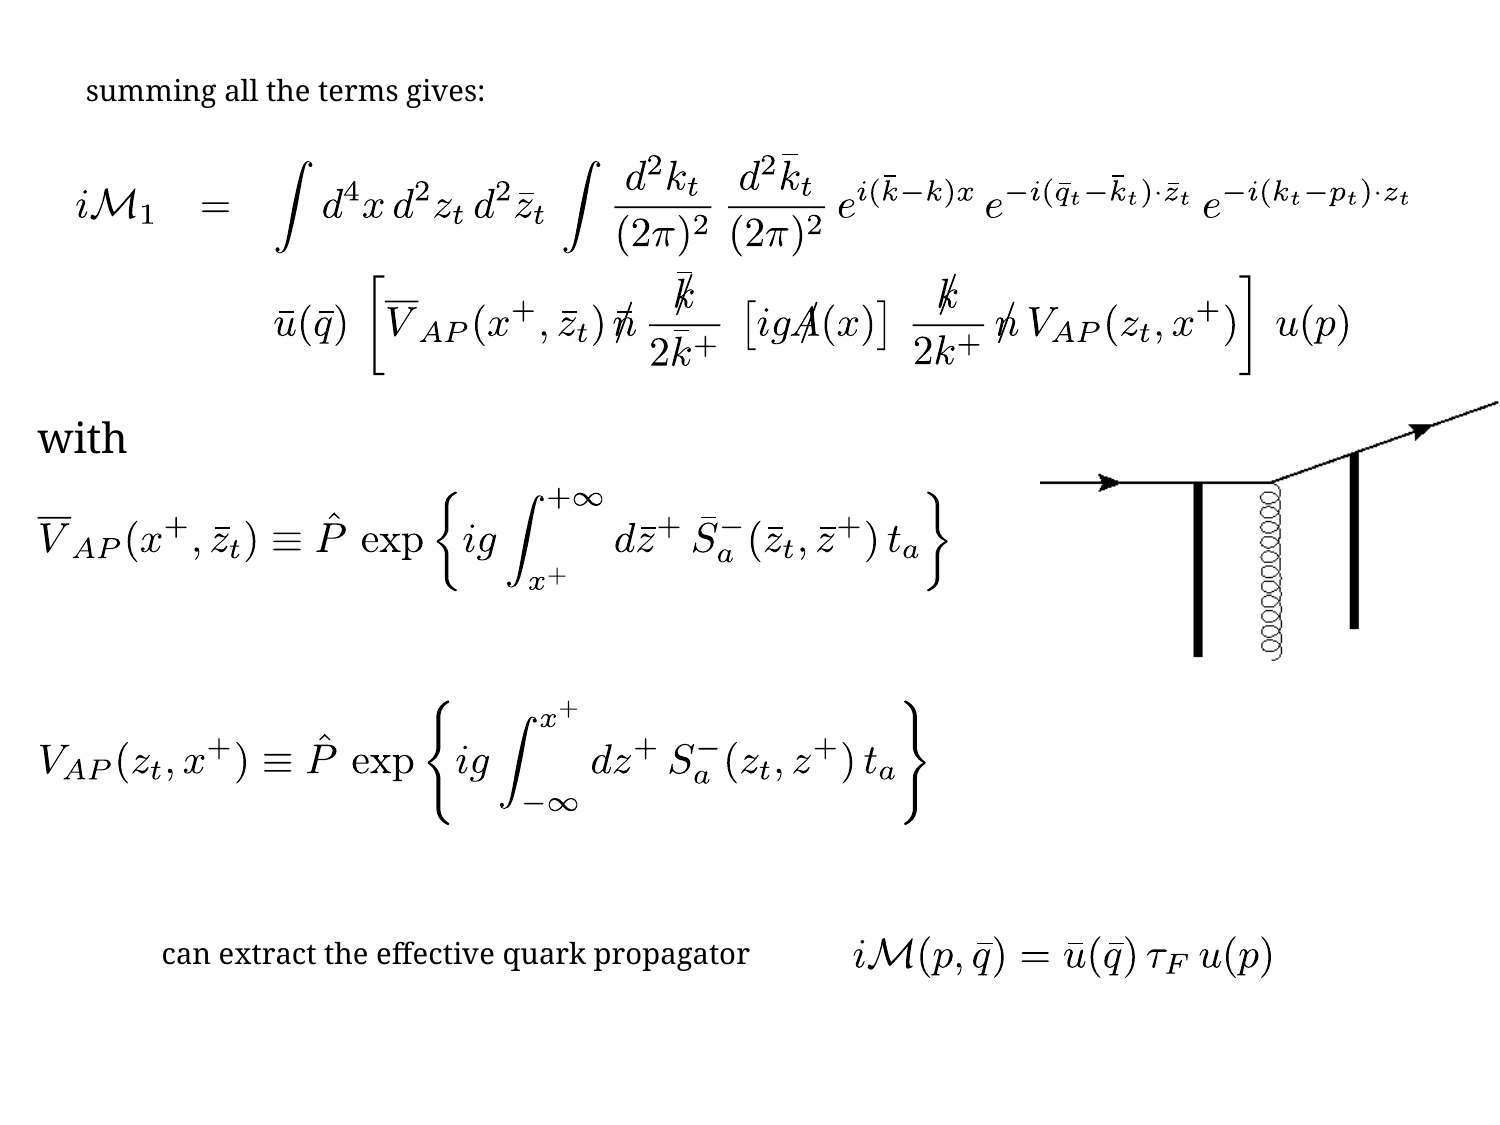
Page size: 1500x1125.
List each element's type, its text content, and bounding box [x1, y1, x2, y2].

text_box [37, 700, 932, 826]
picture [1040, 376, 1500, 676]
text_box [37, 487, 953, 592]
text_box can extract the effective quark propagator [146, 927, 822, 1013]
text_box summing all the terms gives: [71, 65, 563, 150]
text_box with [37, 412, 283, 463]
text_box [75, 154, 1411, 376]
text_box [852, 936, 1276, 978]
